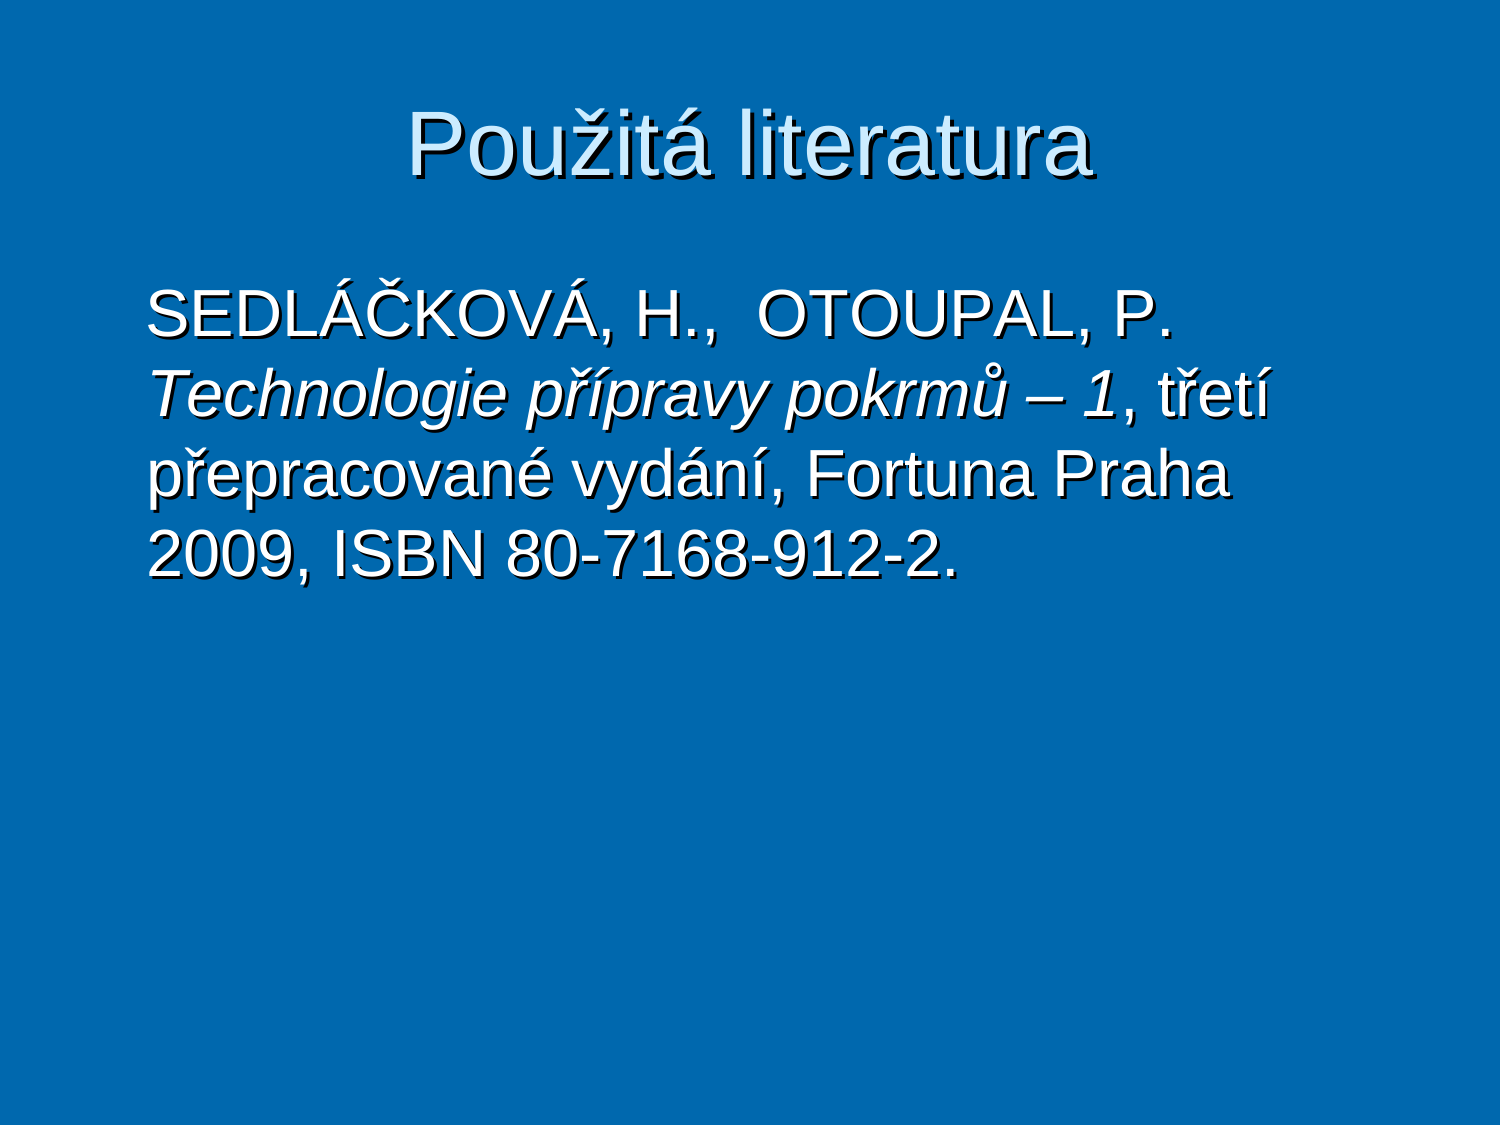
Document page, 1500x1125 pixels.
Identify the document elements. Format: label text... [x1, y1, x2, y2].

title Použitá literatura [75, 45, 1426, 233]
list SEDLÁČKOVÁ, H., OTOUPAL, P. Technologie přípravy pokrmů – 1, třetí přepracované vydání, Fortuna Praha 2009, ISBN 80-7168-912-2. [75, 262, 1426, 1006]
